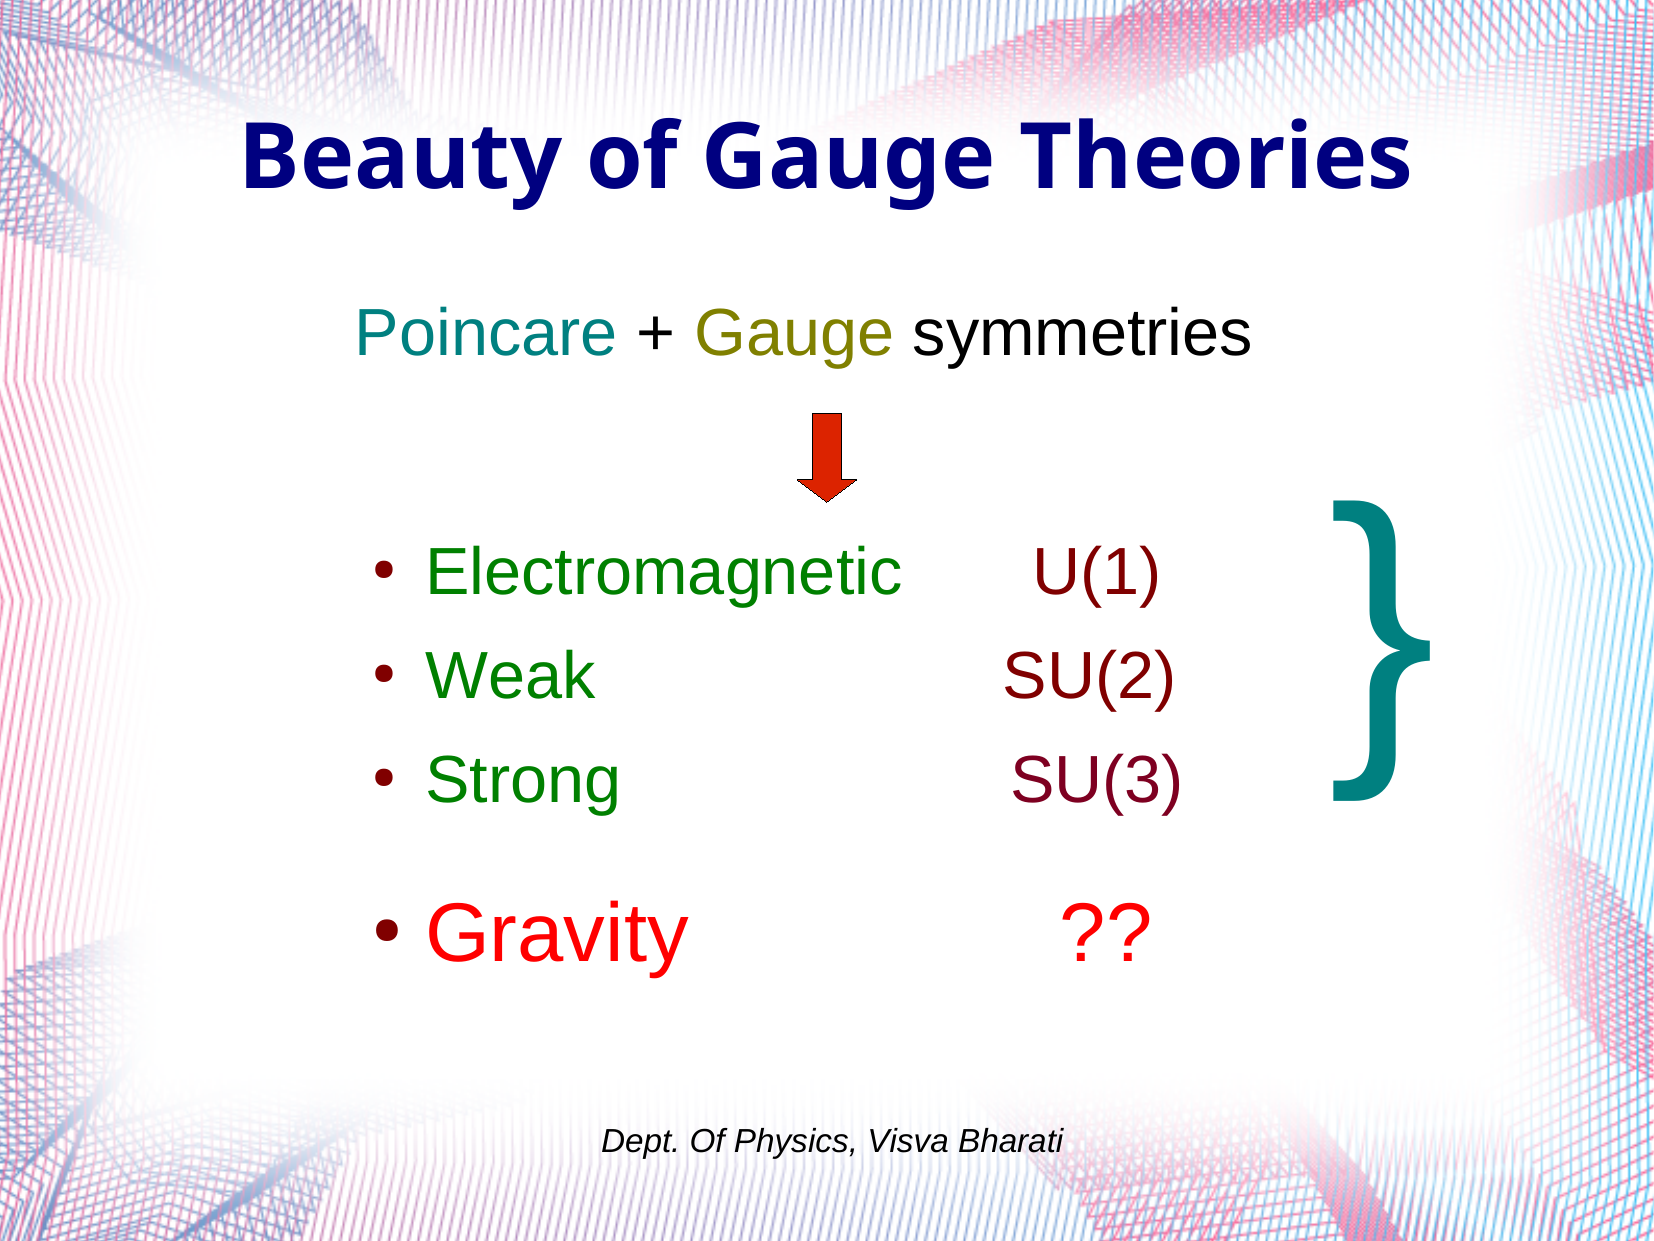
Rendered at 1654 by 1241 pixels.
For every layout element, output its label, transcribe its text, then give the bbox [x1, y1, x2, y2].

list Gravity ?? [354, 885, 1300, 1004]
list Electromagnetic U(1) Weak SU(2) Strong SU(3) [354, 413, 1270, 827]
list } [1328, 442, 1477, 803]
picture [0, 0, 1654, 1241]
title Beauty of Gauge Theories [82, 49, 1571, 257]
list Poincare + Gauge symmetries [265, 295, 1359, 384]
list Dept. Of Physics, Visva Bharati [295, 1122, 1300, 1182]
text_box [797, 413, 857, 503]
